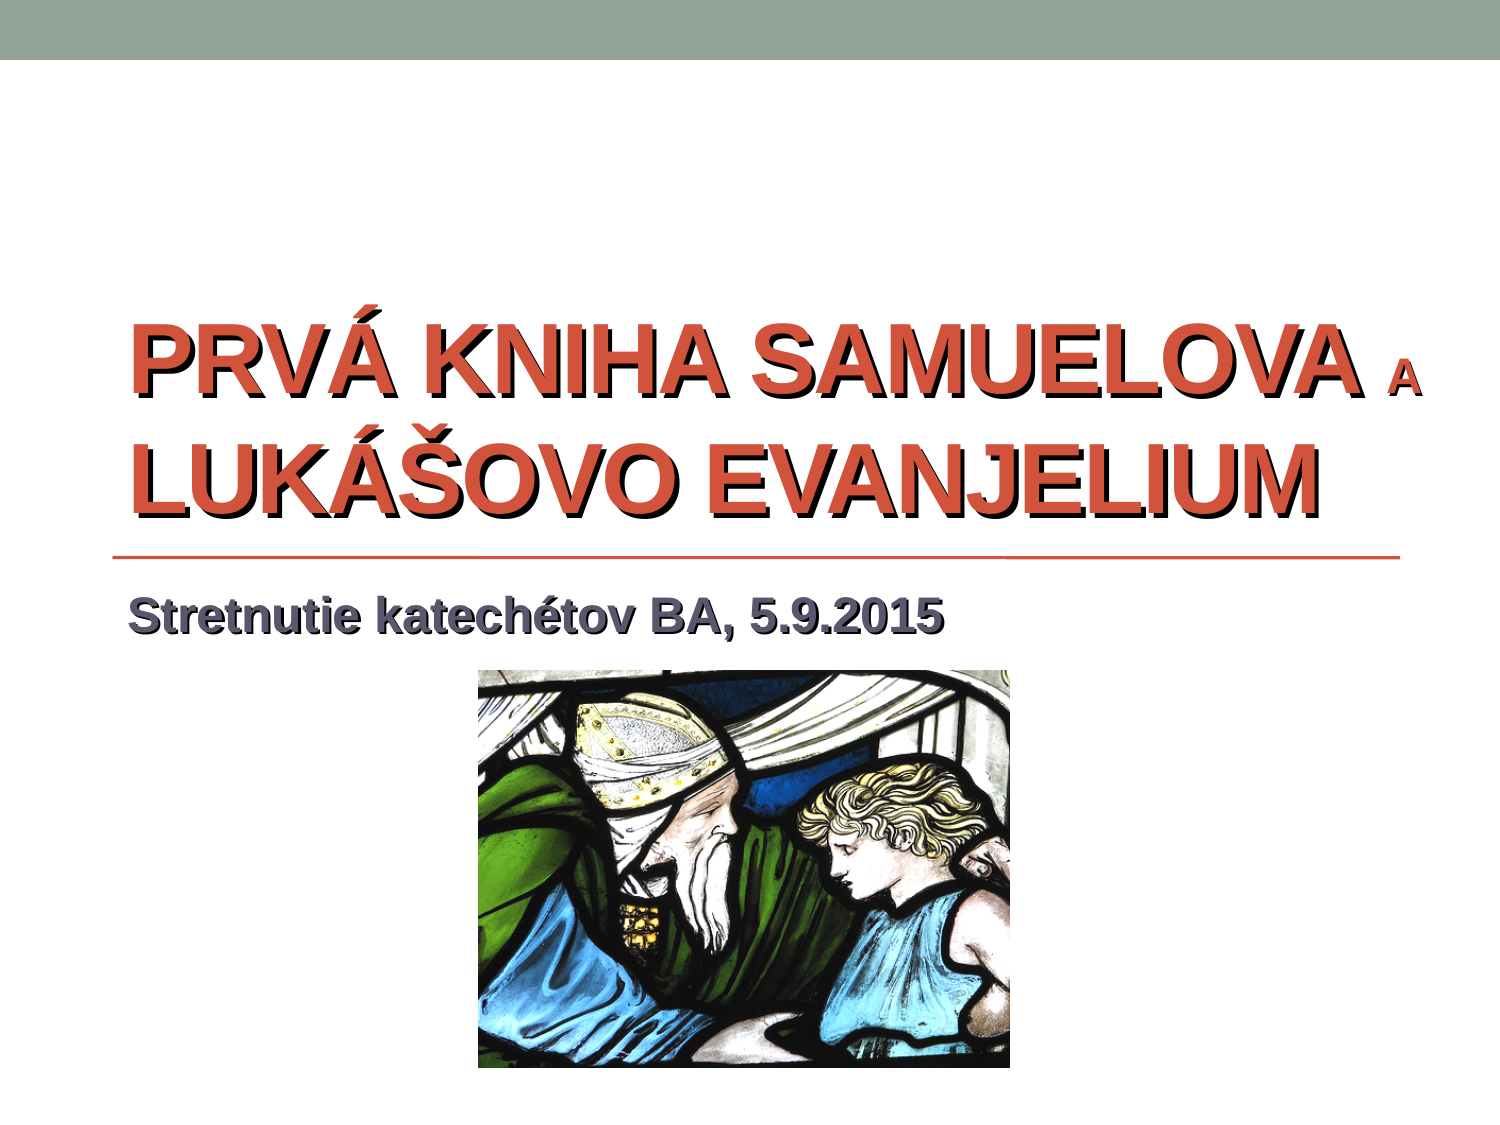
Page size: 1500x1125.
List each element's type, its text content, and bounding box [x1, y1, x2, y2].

title Prvá kniha samuelova A Lukášovo Evanjelium [112, 224, 1471, 542]
subtitle Stretnutie katechétov BA, 5.9.2015 [112, 575, 1163, 863]
picture [478, 670, 1010, 1068]
